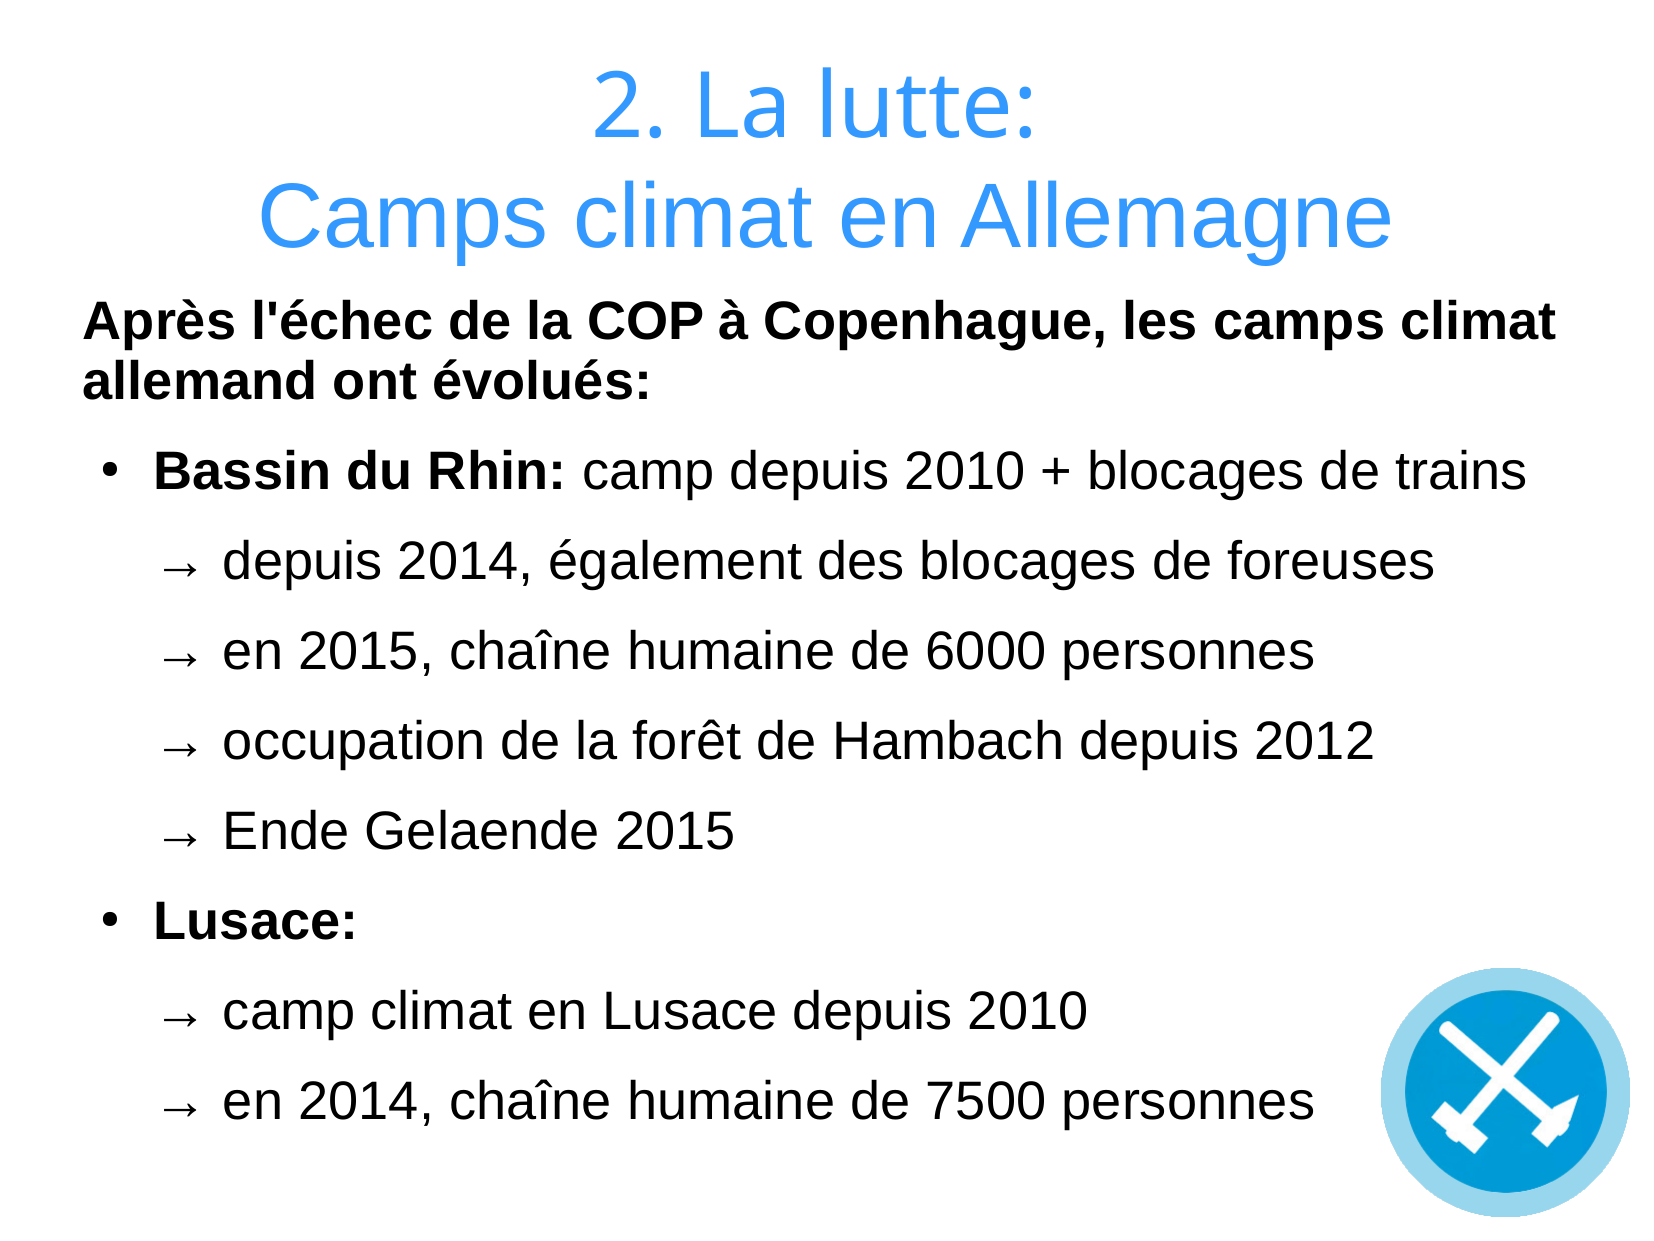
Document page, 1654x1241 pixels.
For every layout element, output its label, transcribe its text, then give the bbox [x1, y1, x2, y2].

list Après l'échec de la COP à Copenhague, les camps climat allemand ont évolués: Bassin du Rhin: camp depuis 2010 + blocages de trains → depuis 2014, également des blocages de foreuses → en 2015, chaîne humaine de 6000 personnes → occupation de la forêt de Hambach depuis 2012 → Ende Gelaende 2015 Lusace: → camp climat en Lusace depuis 2010 → en 2014, chaîne humaine de 7500 personnes [82, 290, 1571, 1138]
title 2. La lutte: Camps climat en Allemagne [82, 43, 1571, 263]
picture [1381, 968, 1630, 1217]
